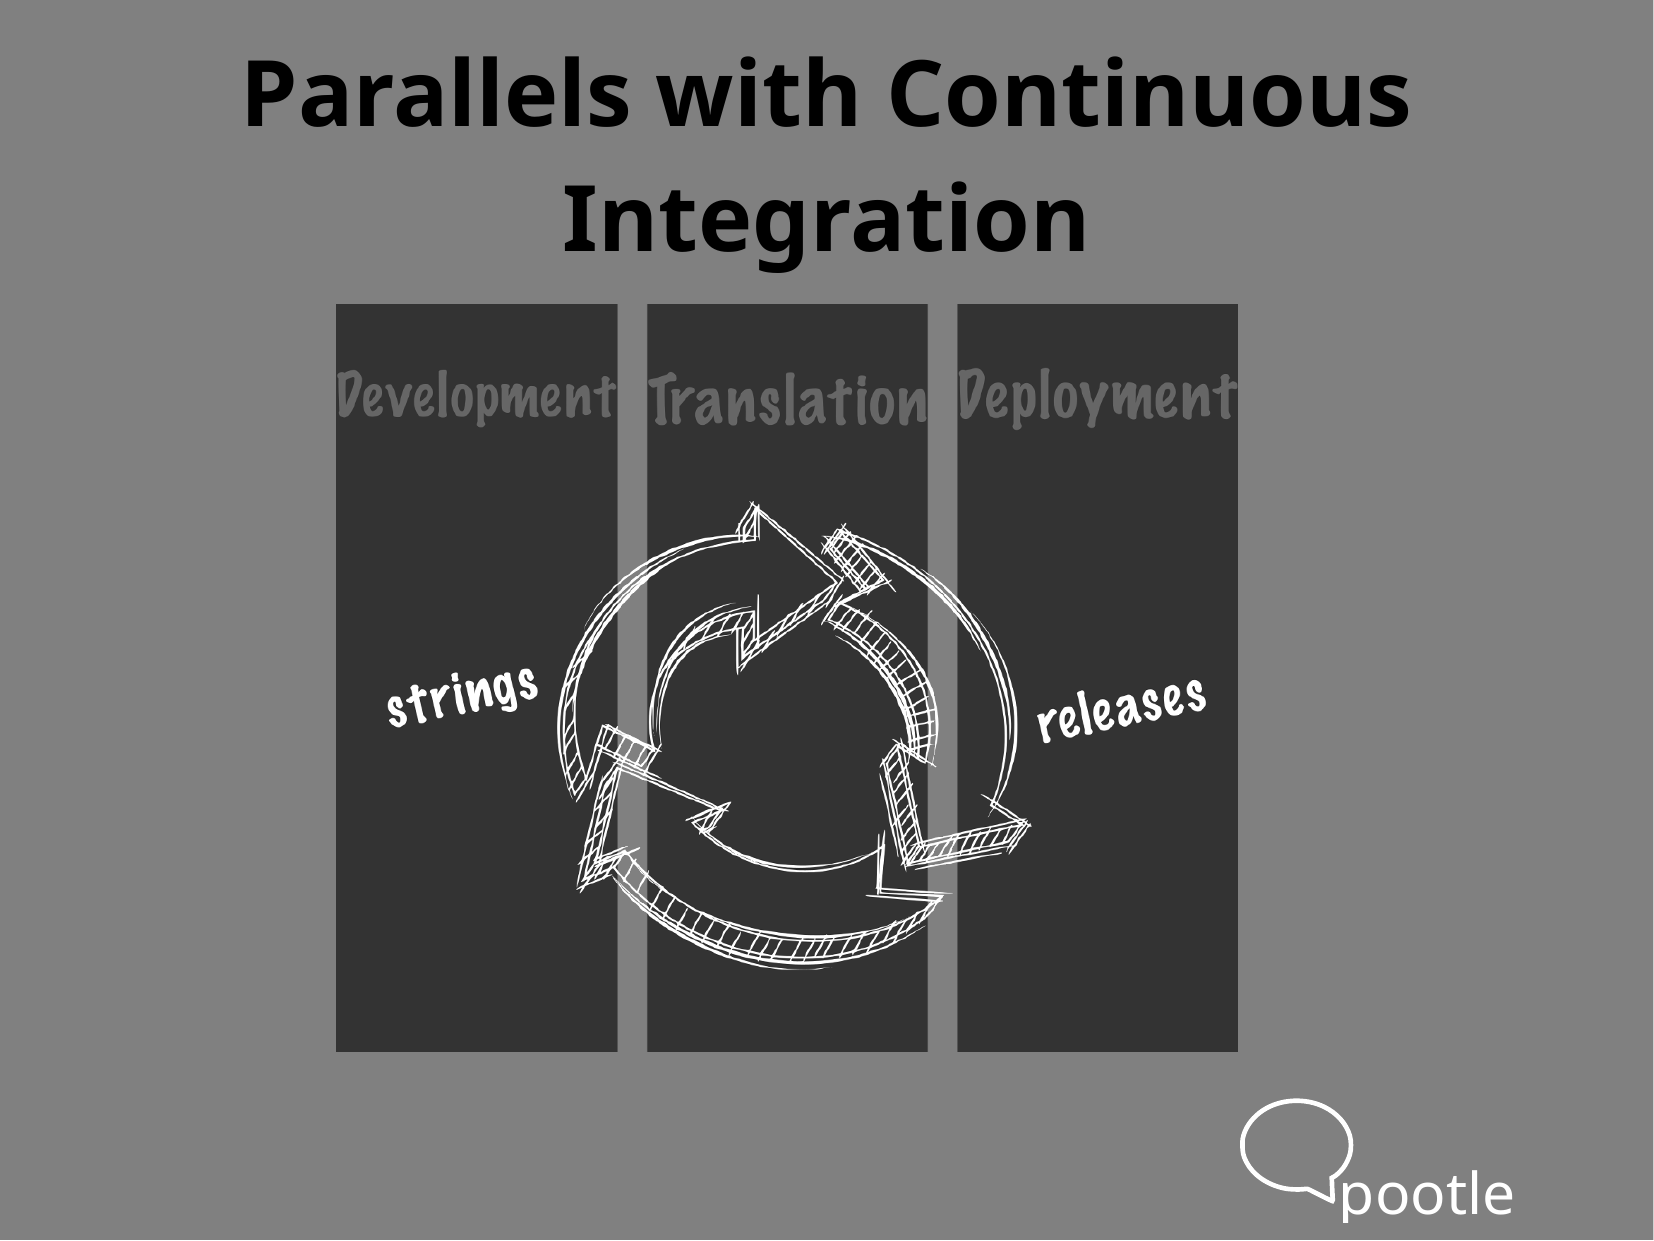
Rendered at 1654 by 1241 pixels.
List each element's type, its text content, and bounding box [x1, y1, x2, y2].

title Parallels with Continuous Integration [82, 45, 1571, 261]
picture [336, 304, 1238, 1052]
